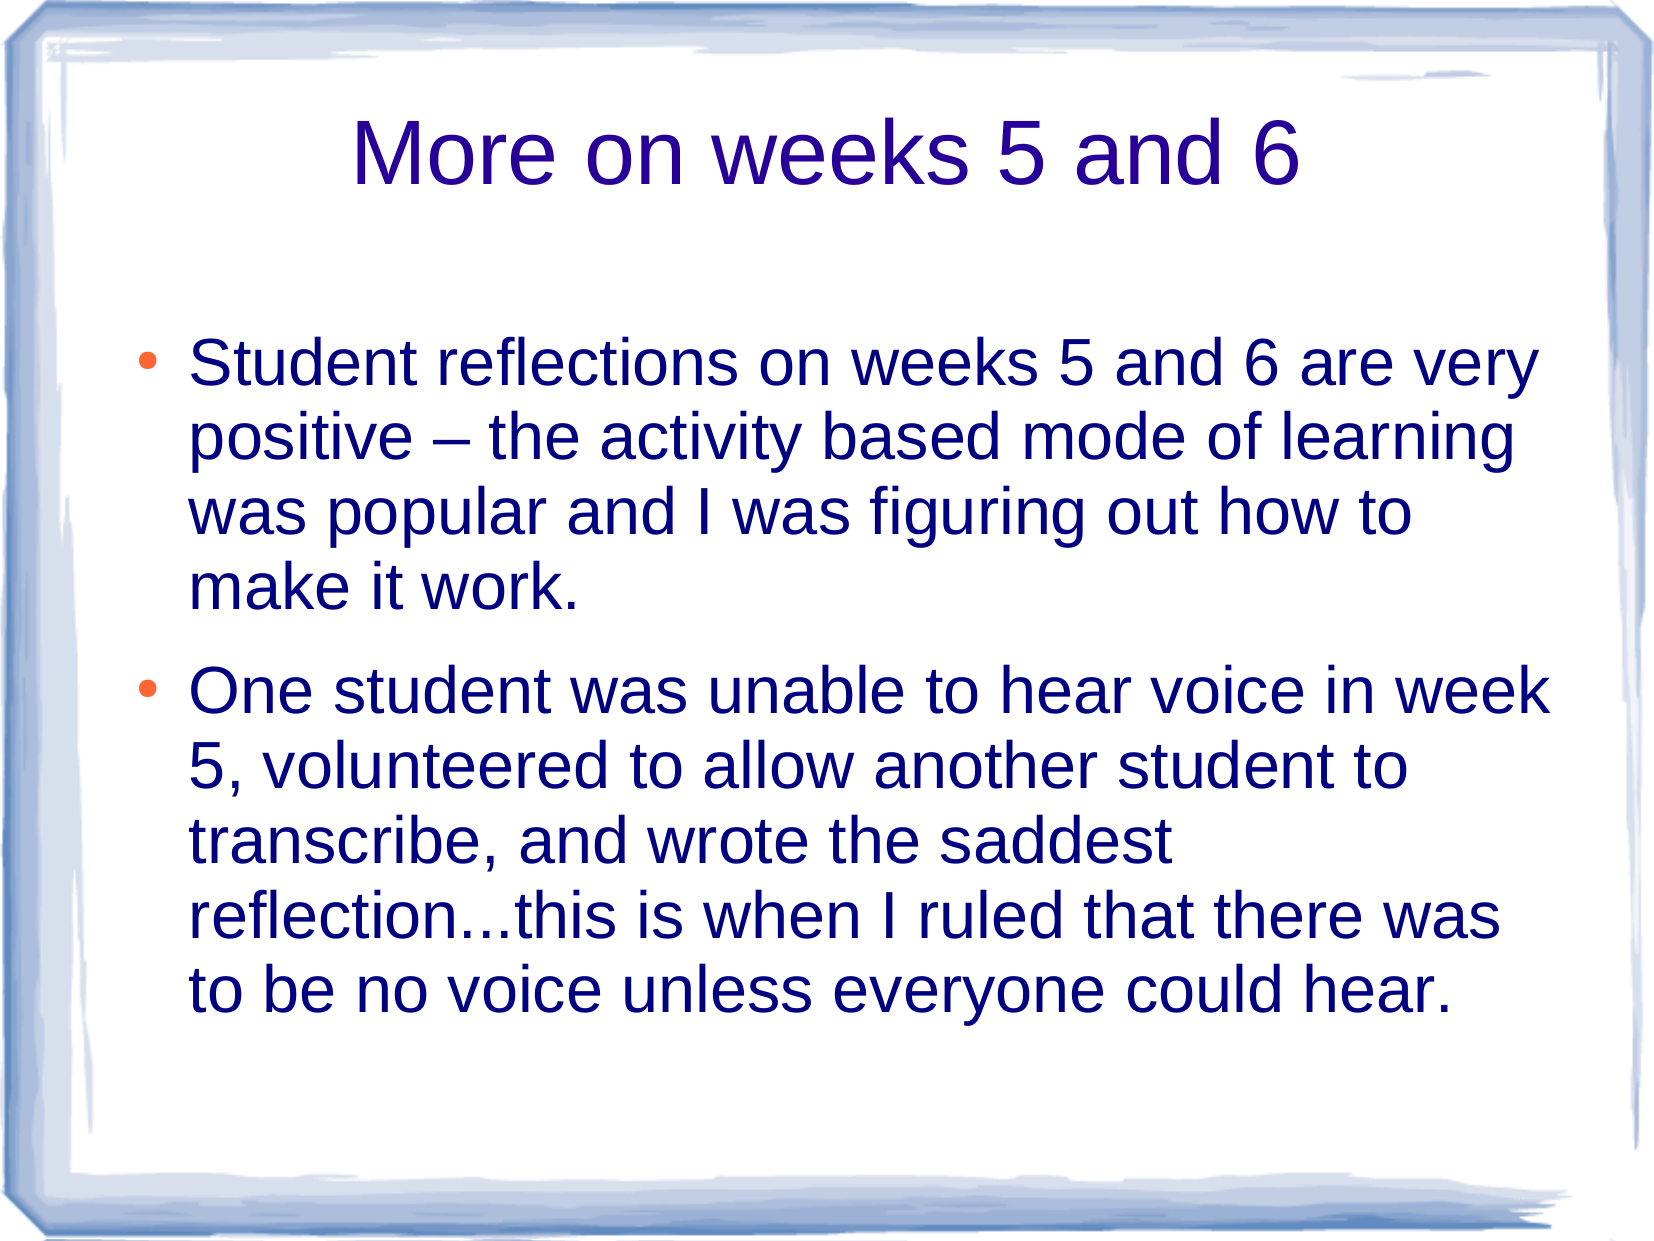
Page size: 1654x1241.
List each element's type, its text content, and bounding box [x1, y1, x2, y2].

picture [0, 0, 1654, 1241]
list Student reflections on weeks 5 and 6 are very positive – the activity based mode of learning was popular and I was figuring out how to make it work. One student was unable to hear voice in week 5, volunteered to allow another student to transcribe, and wrote the saddest reflection...this is when I ruled that there was to be no voice unless everyone could hear. [118, 324, 1571, 1132]
title More on weeks 5 and 6 [82, 56, 1571, 250]
